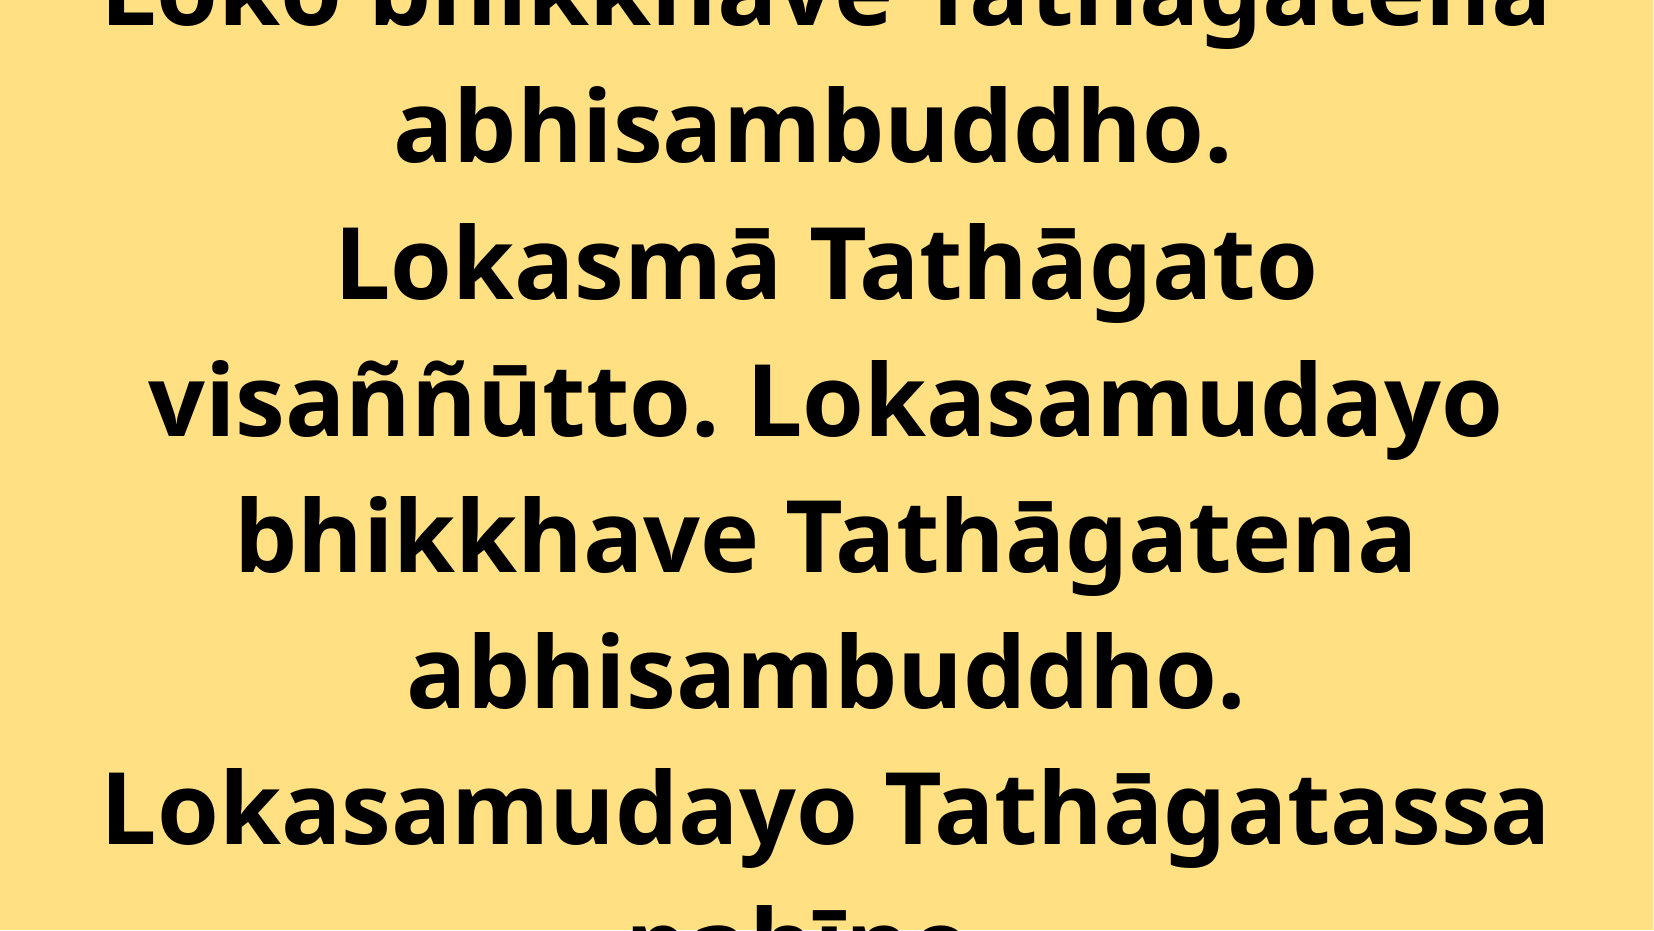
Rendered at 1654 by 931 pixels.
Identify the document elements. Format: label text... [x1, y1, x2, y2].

subtitle Loko bhikkhave Tathāgatena abhisambuddho. Lokasmā Tathāgato visaññūtto. Lokasamudayo bhikkhave Tathāgatena abhisambuddho. Lokasamudayo Tathāgatassa pahīno. [82, 0, 1571, 931]
